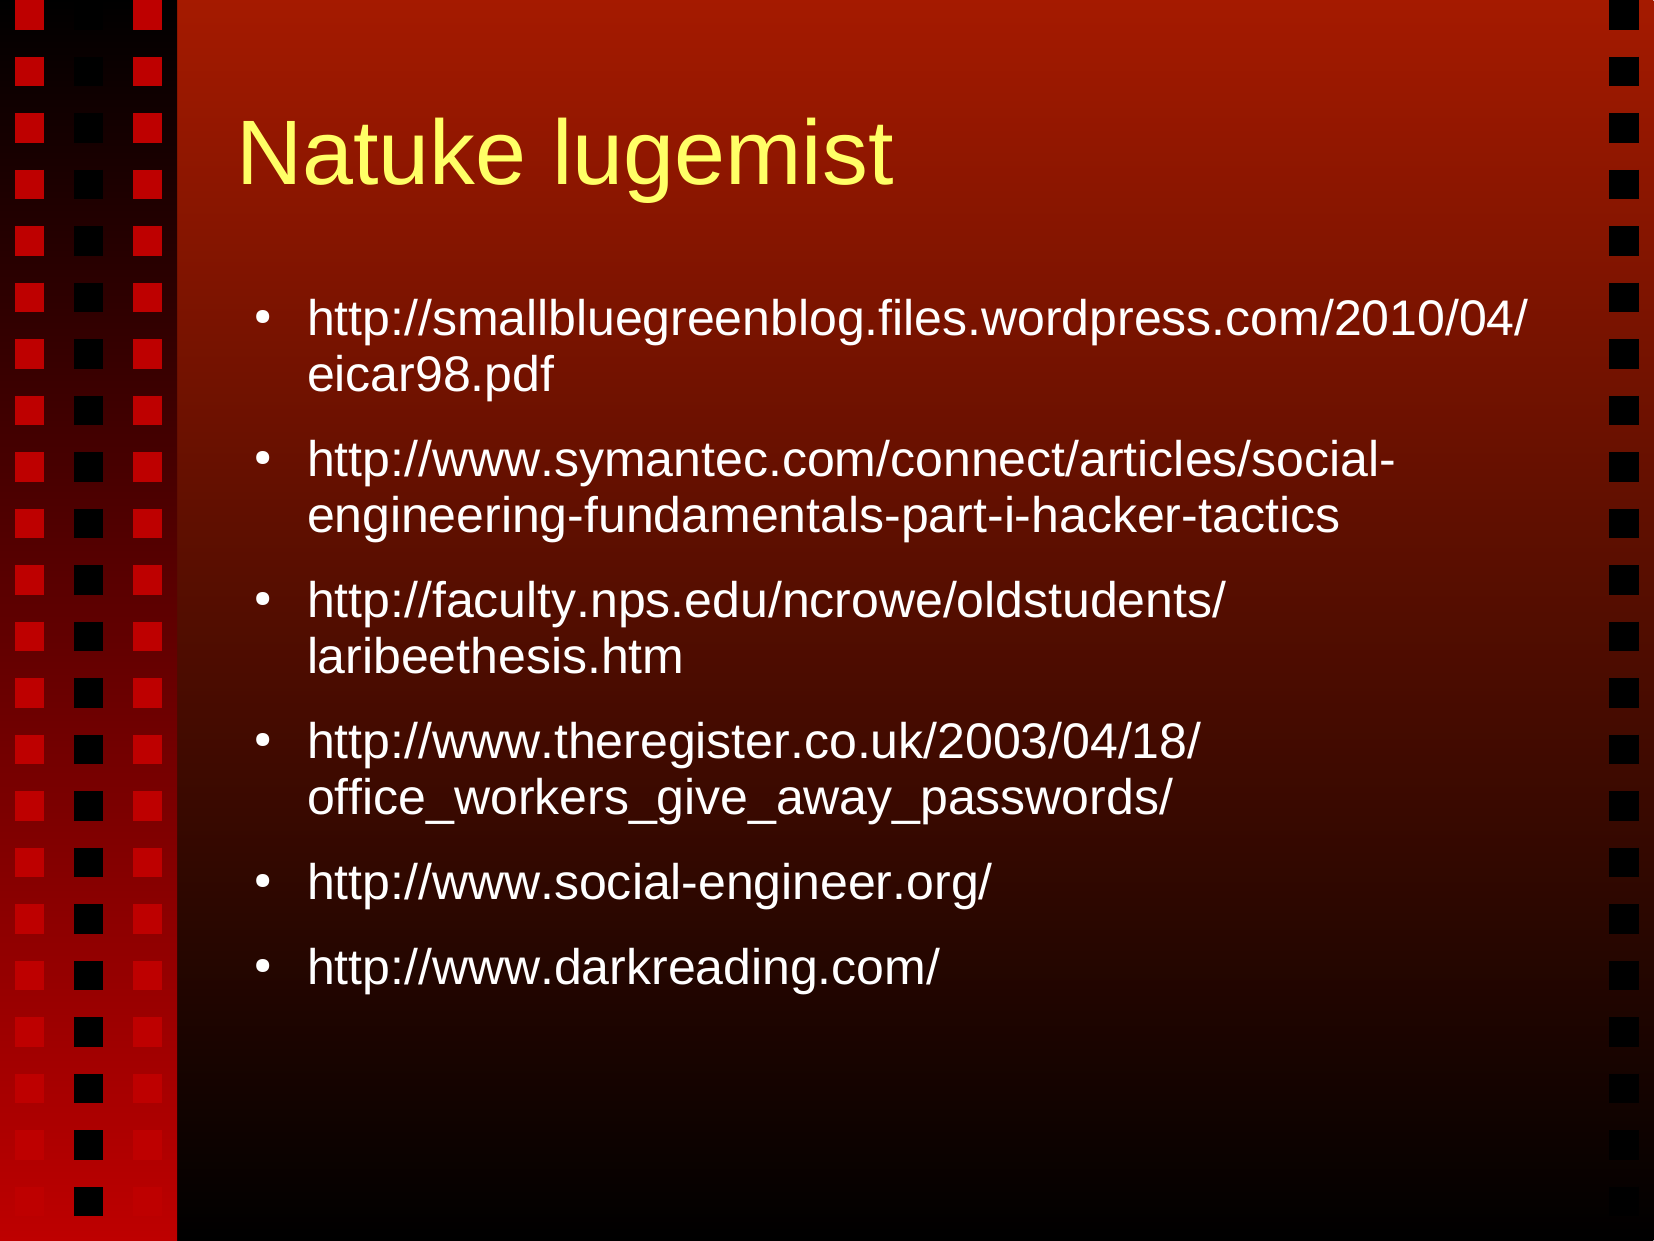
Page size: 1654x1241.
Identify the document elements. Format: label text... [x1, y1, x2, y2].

title Natuke lugemist [236, 49, 1571, 257]
list http://smallbluegreenblog.files.wordpress.com/2010/04/eicar98.pdf http://www.symantec.com/connect/articles/social-engineering-fundamentals-part-i-hacker-tactics http://faculty.nps.edu/ncrowe/oldstudents/laribeethesis.htm http://www.theregister.co.uk/2003/04/18/office_workers_give_away_passwords/ http://www.social-engineer.org/ http://www.darkreading.com/ [236, 290, 1571, 1109]
